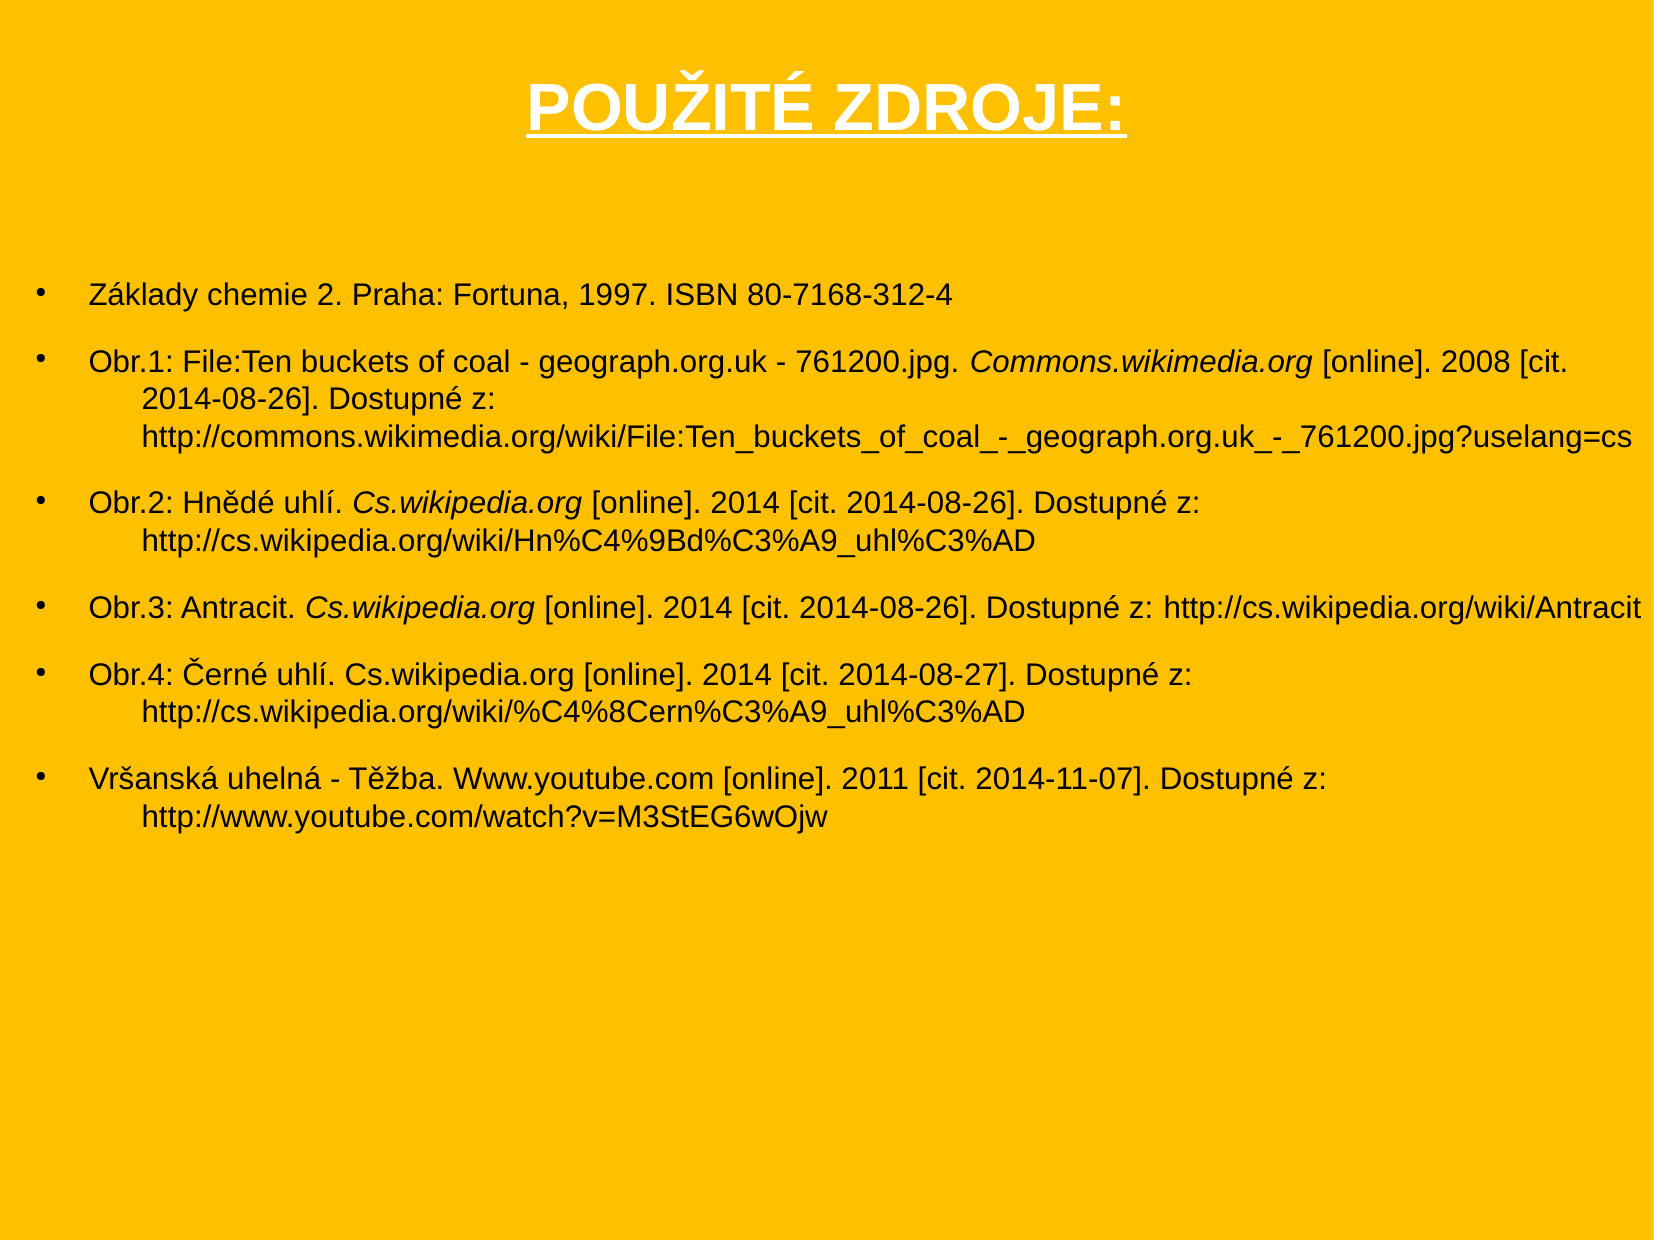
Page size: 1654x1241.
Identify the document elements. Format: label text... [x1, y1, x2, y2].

title POUŽITÉ ZDROJE: [82, 0, 1571, 208]
list Základy chemie 2. Praha: Fortuna, 1997. ISBN 80-7168-312-4 Obr.1: File:Ten buckets of coal - geograph.org.uk - 761200.jpg. Commons.wikimedia.org [online]. 2008 [cit. 2014-08-26]. Dostupné z: http://commons.wikimedia.org/wiki/File:Ten_buckets_of_coal_-_geograph.org.uk_-_761200.jpg?uselang=cs Obr.2: Hnědé uhlí. Cs.wikipedia.org [online]. 2014 [cit. 2014-08-26]. Dostupné z: http://cs.wikipedia.org/wiki/Hn%C4%9Bd%C3%A9_uhl%C3%AD Obr.3: Antracit. Cs.wikipedia.org [online]. 2014 [cit. 2014-08-26]. Dostupné z: http://cs.wikipedia.org/wiki/Antracit Obr.4: Černé uhlí. Cs.wikipedia.org [online]. 2014 [cit. 2014-08-27]. Dostupné z: http://cs.wikipedia.org/wiki/%C4%8Cern%C3%A9_uhl%C3%AD Vršanská uhelná - Těžba. Www.youtube.com [online]. 2011 [cit. 2014-11-07]. Dostupné z: http://www.youtube.com/watch?v=M3StEG6wOjw [0, 274, 1654, 1093]
